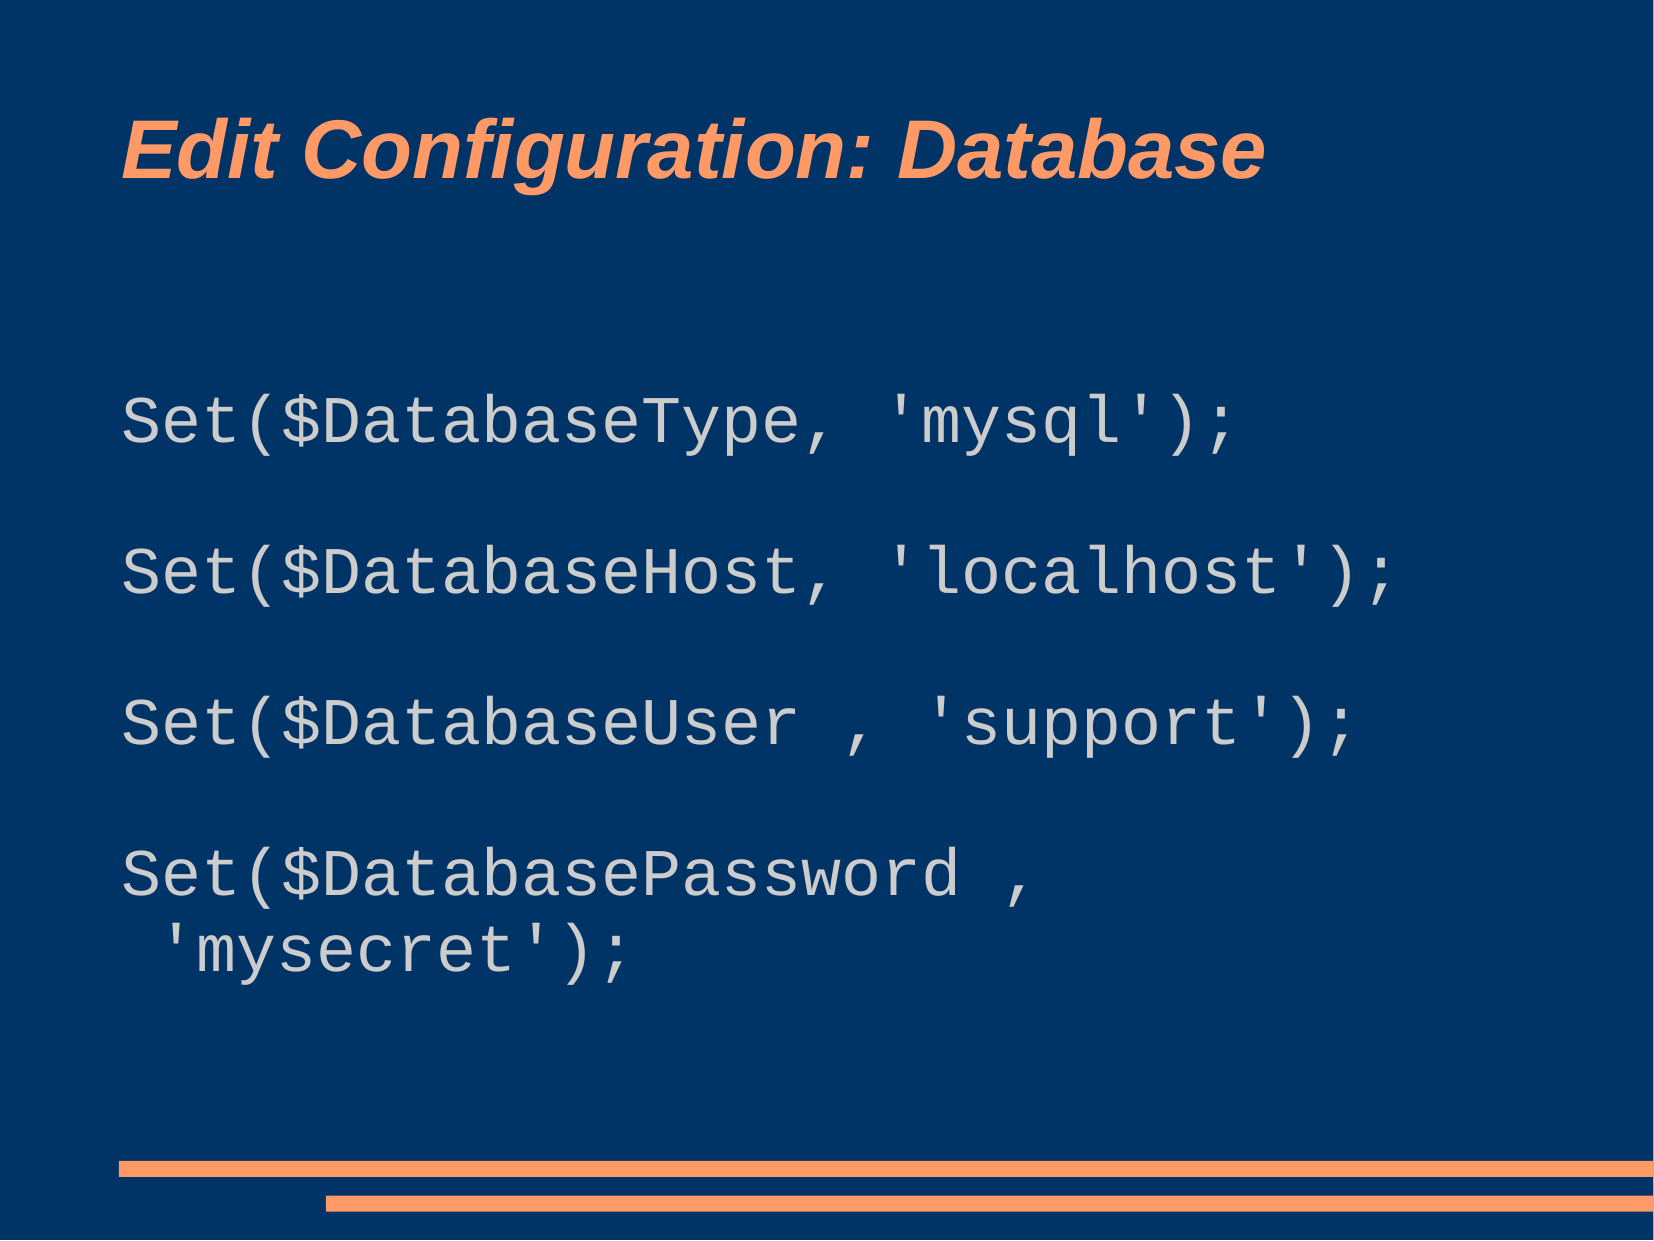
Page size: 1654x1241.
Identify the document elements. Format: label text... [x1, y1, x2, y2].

subtitle Set($DatabaseType, 'mysql'); Set($DatabaseHost, 'localhost'); Set($DatabaseUser , 'support'); Set($DatabasePassword , 'mysecret'); [121, 329, 1561, 1125]
title Edit Configuration: Database [121, 53, 1534, 247]
